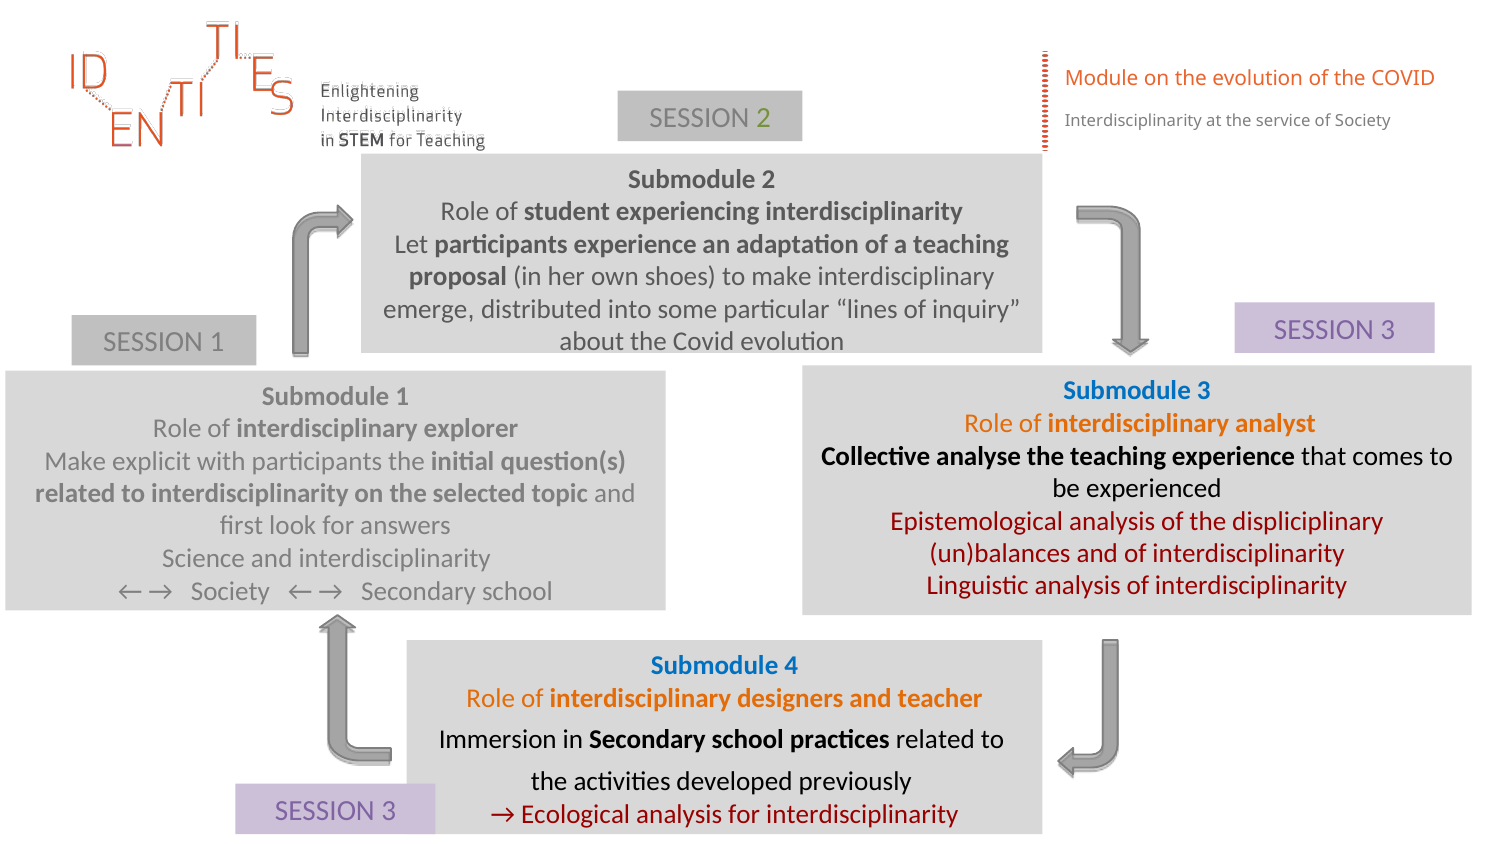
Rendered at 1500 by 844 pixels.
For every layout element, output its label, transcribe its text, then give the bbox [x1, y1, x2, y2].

text_box SESSION 3 [1234, 302, 1435, 353]
text_box Submodule 4 Role of interdisciplinary designers and teacher Immersion in Secondary school practices related to the activities developed previously → Ecological analysis for interdisciplinarity [406, 640, 1043, 835]
text_box [293, 205, 353, 353]
text_box Submodule 3 Role of interdisciplinary analyst Collective analyse the teaching experience that comes to be experienced Epistemological analysis of the displiciplinary (un)balances and of interdisciplinarity Linguistic analysis of interdisciplinarity [802, 365, 1472, 616]
text_box SESSION 3 [235, 783, 436, 835]
text_box [1077, 206, 1149, 352]
picture [1042, 51, 1051, 151]
picture [71, 18, 485, 154]
text_box [319, 615, 391, 761]
text_box SESSION 1 [71, 315, 257, 366]
text_box Submodule 1 Role of interdisciplinary explorer Make explicit with participants the initial question(s) related to interdisciplinarity on the selected topic and first look for answers Science and interdisciplinarity ← → Society ← → Secondary school [5, 370, 666, 611]
text_box Submodule 2 Role of student experiencing interdisciplinarity Let participants experience an adaptation of a teaching proposal (in her own shoes) to make interdisciplinary emerge, distributed into some particular “lines of inquiry” about the Covid evolution [361, 153, 1043, 353]
text_box Module on the evolution of the COVID Interdisciplinarity at the service of Society [1049, 57, 1472, 150]
text_box SESSION 2 [617, 90, 803, 142]
text_box [1058, 640, 1118, 775]
